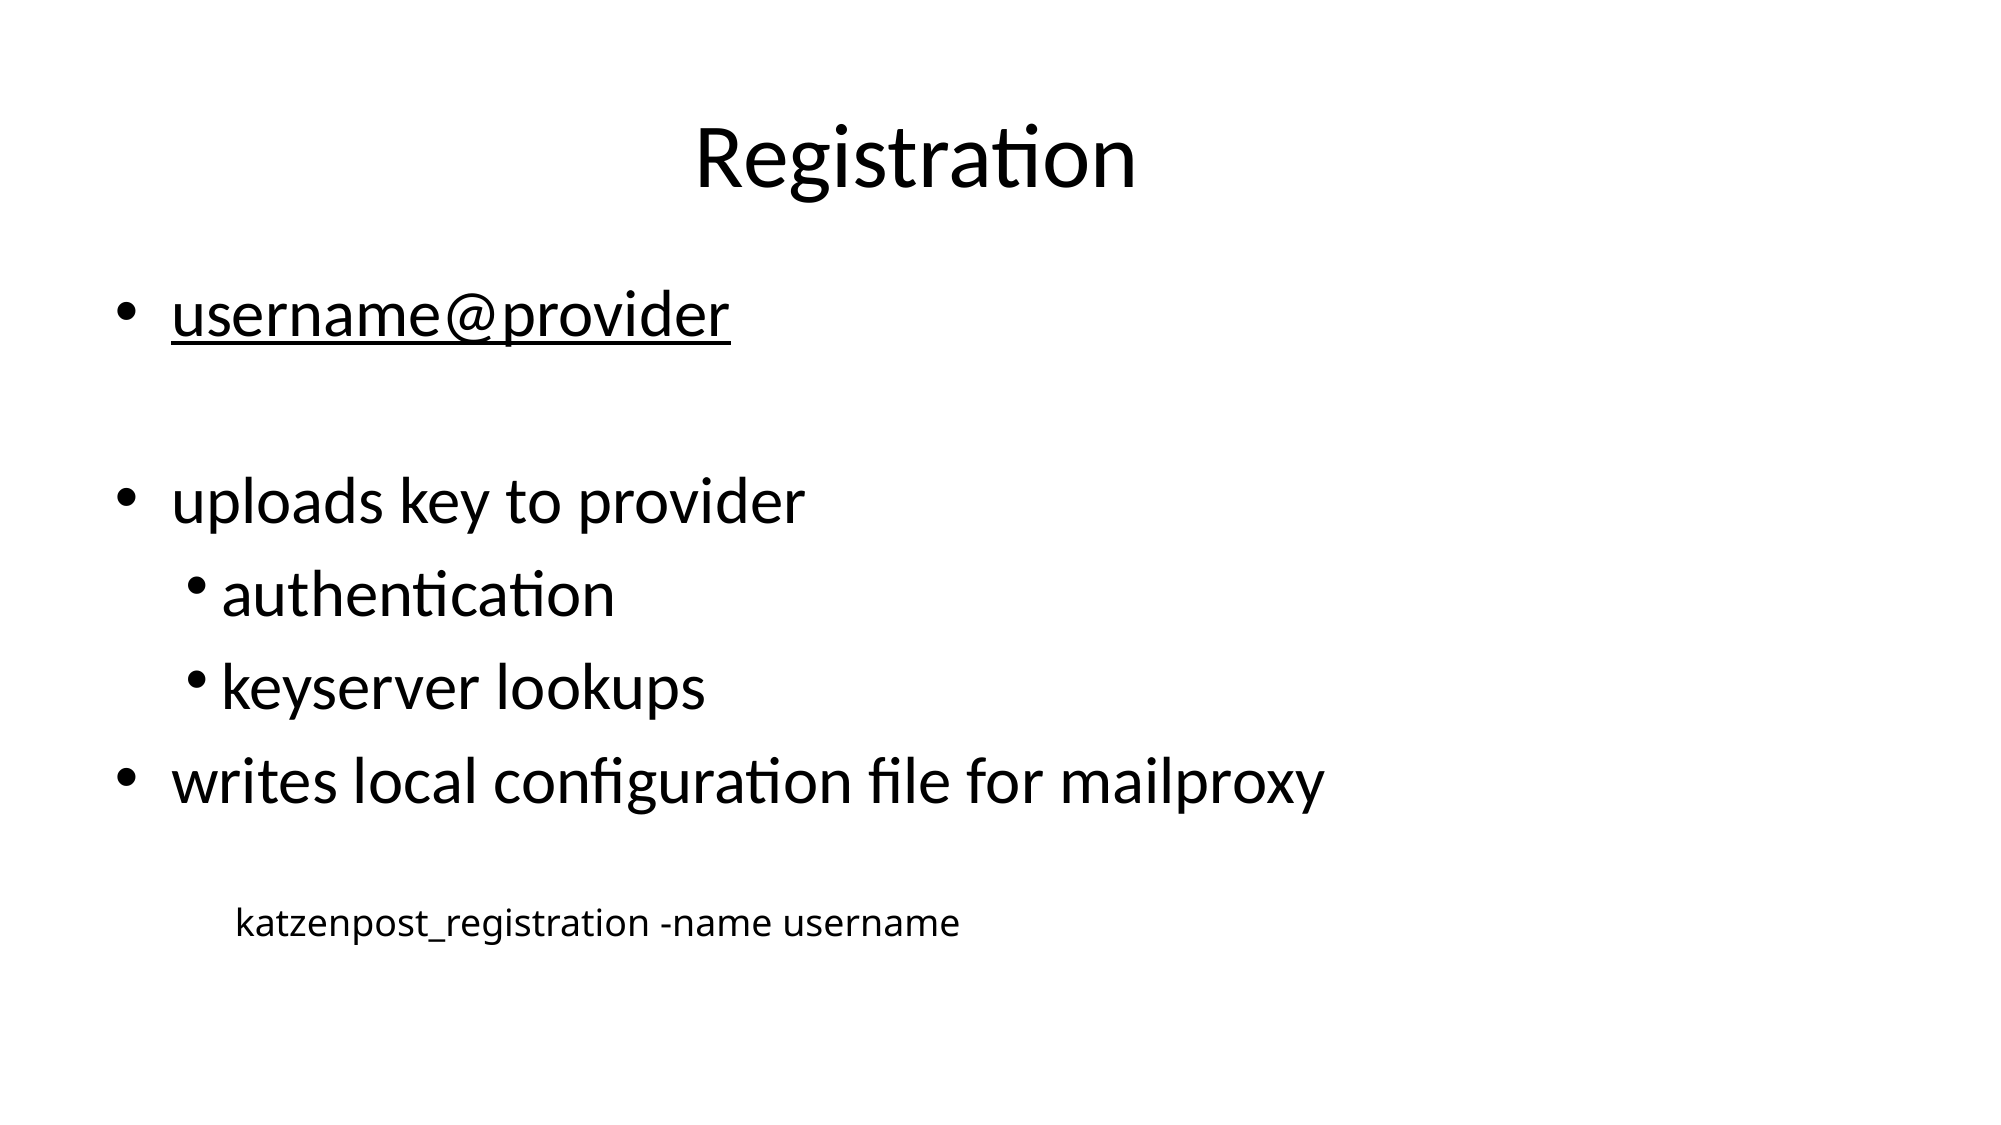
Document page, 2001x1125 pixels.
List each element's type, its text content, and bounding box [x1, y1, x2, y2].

text_box username@provider uploads key to provider authentication keyserver lookups writes local configuration file for mailproxy [99, 262, 1900, 1005]
text_box Registration [679, 88, 1420, 287]
text_box katzenpost_registration -name username [219, 891, 1680, 953]
